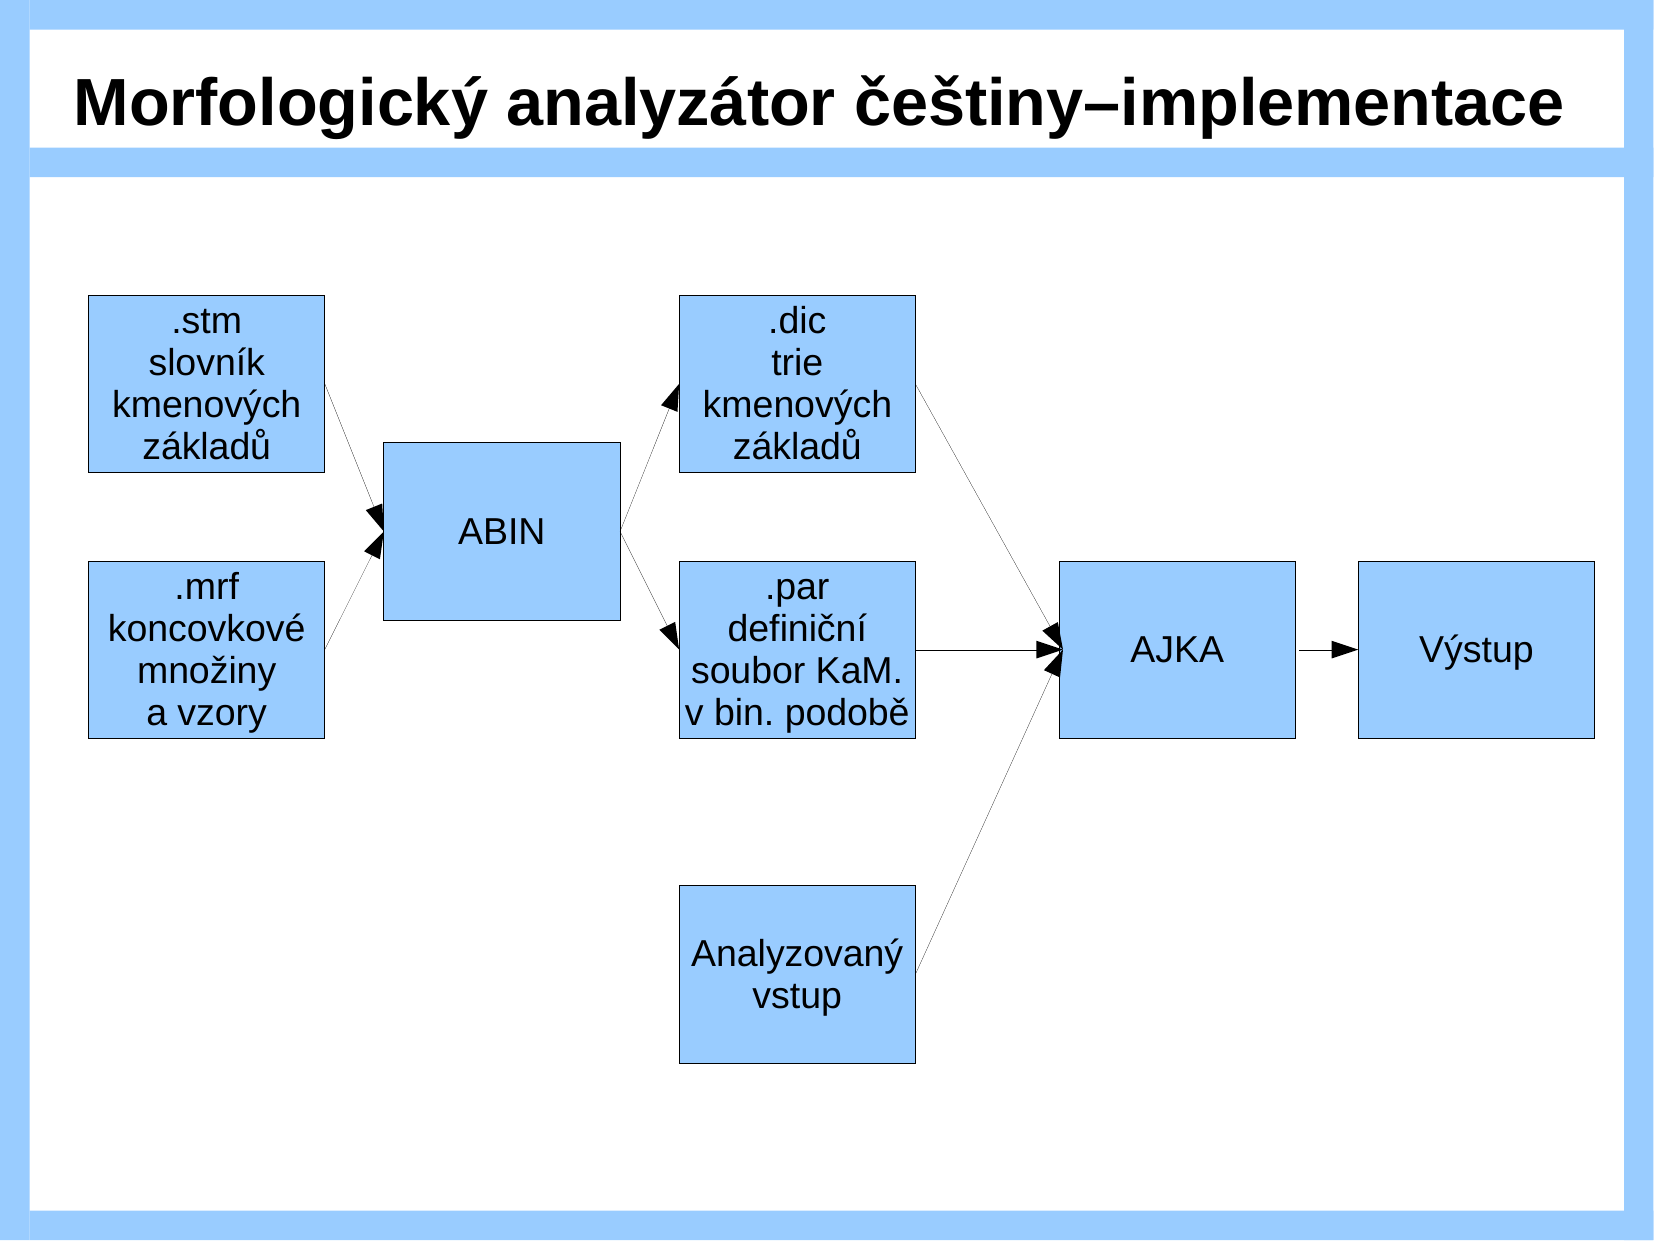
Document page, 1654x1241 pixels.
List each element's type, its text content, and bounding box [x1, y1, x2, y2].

text_box AJKA [1059, 561, 1296, 739]
text_box .mrf koncovkové množiny a vzory [88, 561, 325, 739]
text_box .stm slovník kmenových základů [88, 295, 325, 473]
text_box .par definiční soubor KaM. v bin. podobě [679, 561, 916, 739]
text_box Výstup [1358, 561, 1595, 739]
text_box Morfologický analyzátor češtiny–implementace [59, 58, 1595, 148]
text_box .dic trie kmenových základů [679, 295, 916, 473]
text_box Analyzovaný vstup [679, 885, 916, 1064]
text_box ABIN [383, 442, 621, 621]
